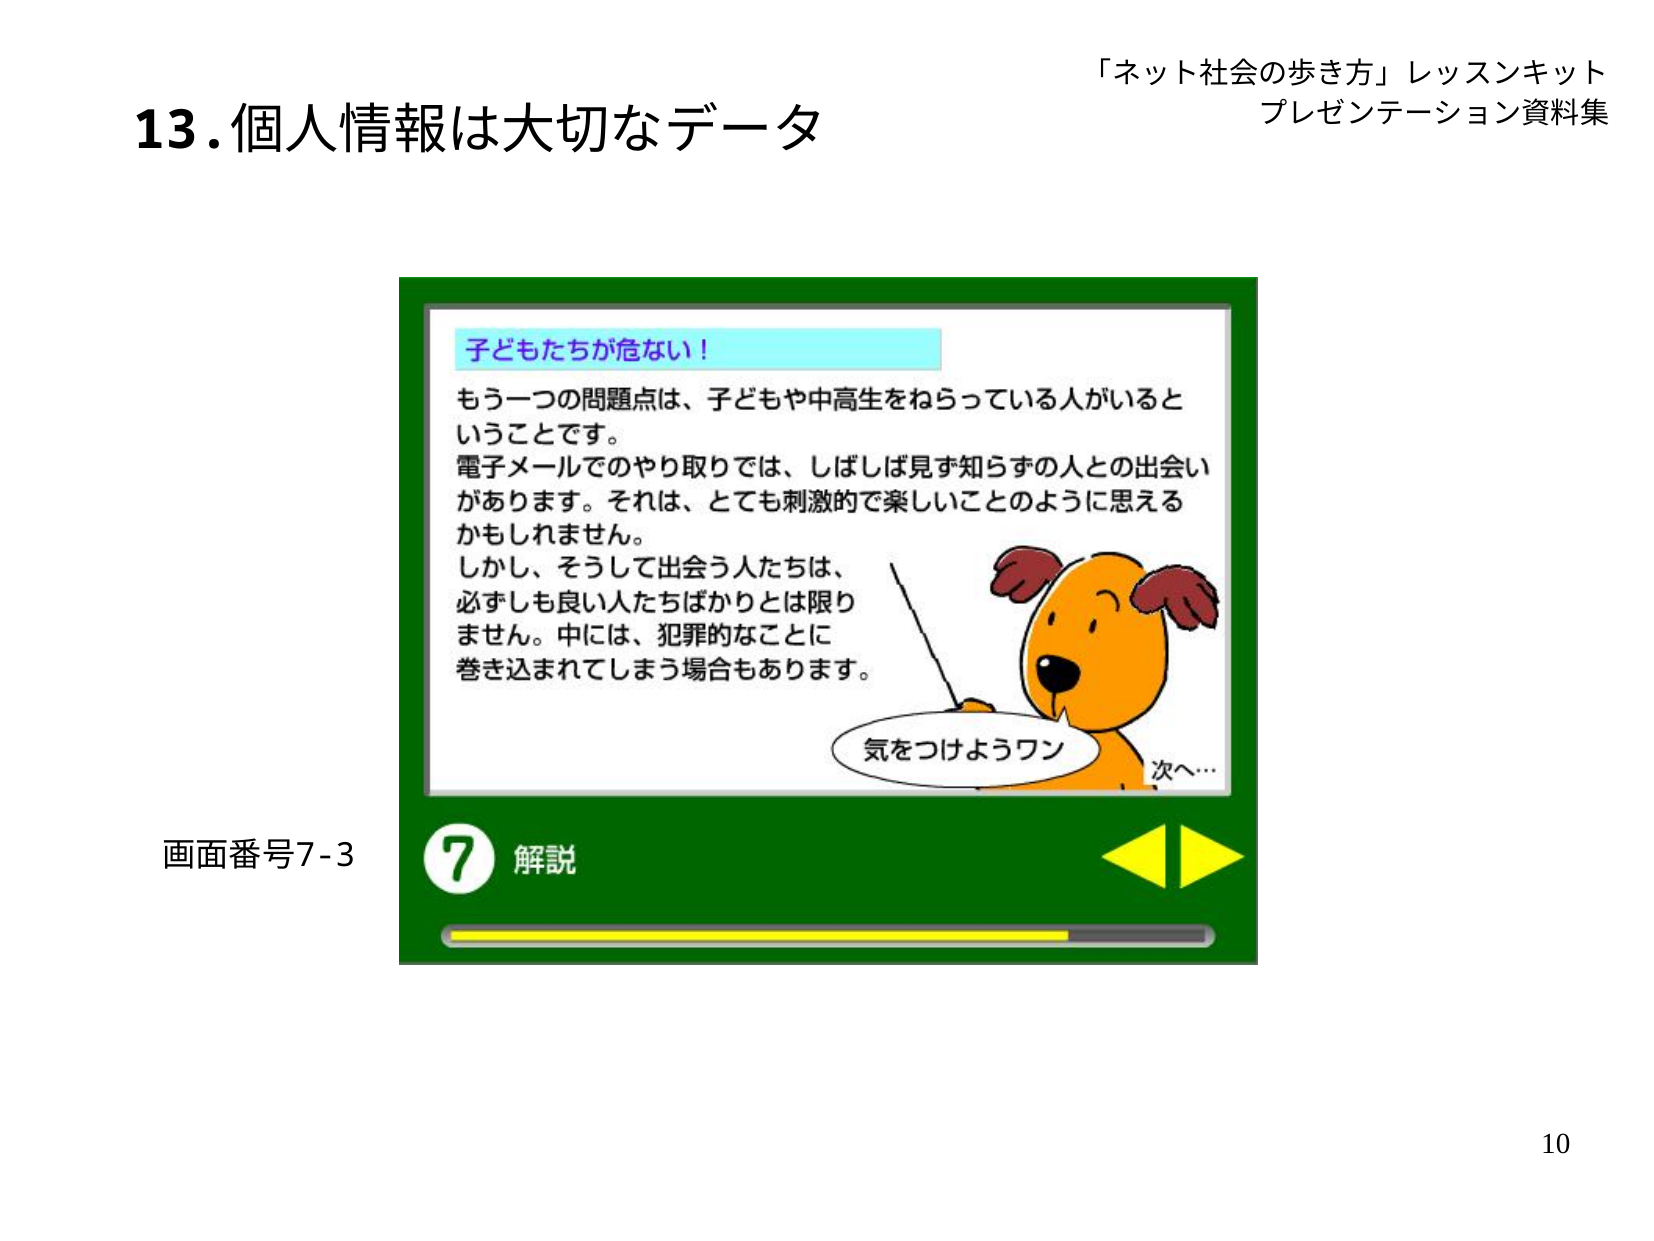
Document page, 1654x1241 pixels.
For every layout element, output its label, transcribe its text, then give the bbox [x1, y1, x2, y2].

picture [399, 277, 1258, 965]
text_box 画面番号7-3 [147, 826, 384, 882]
text_box 「ネット社会の歩き方」レッスンキット プレゼンテーション資料集 [1062, 44, 1625, 139]
text_box 13.個人情報は大切なデータ [118, 88, 1241, 169]
